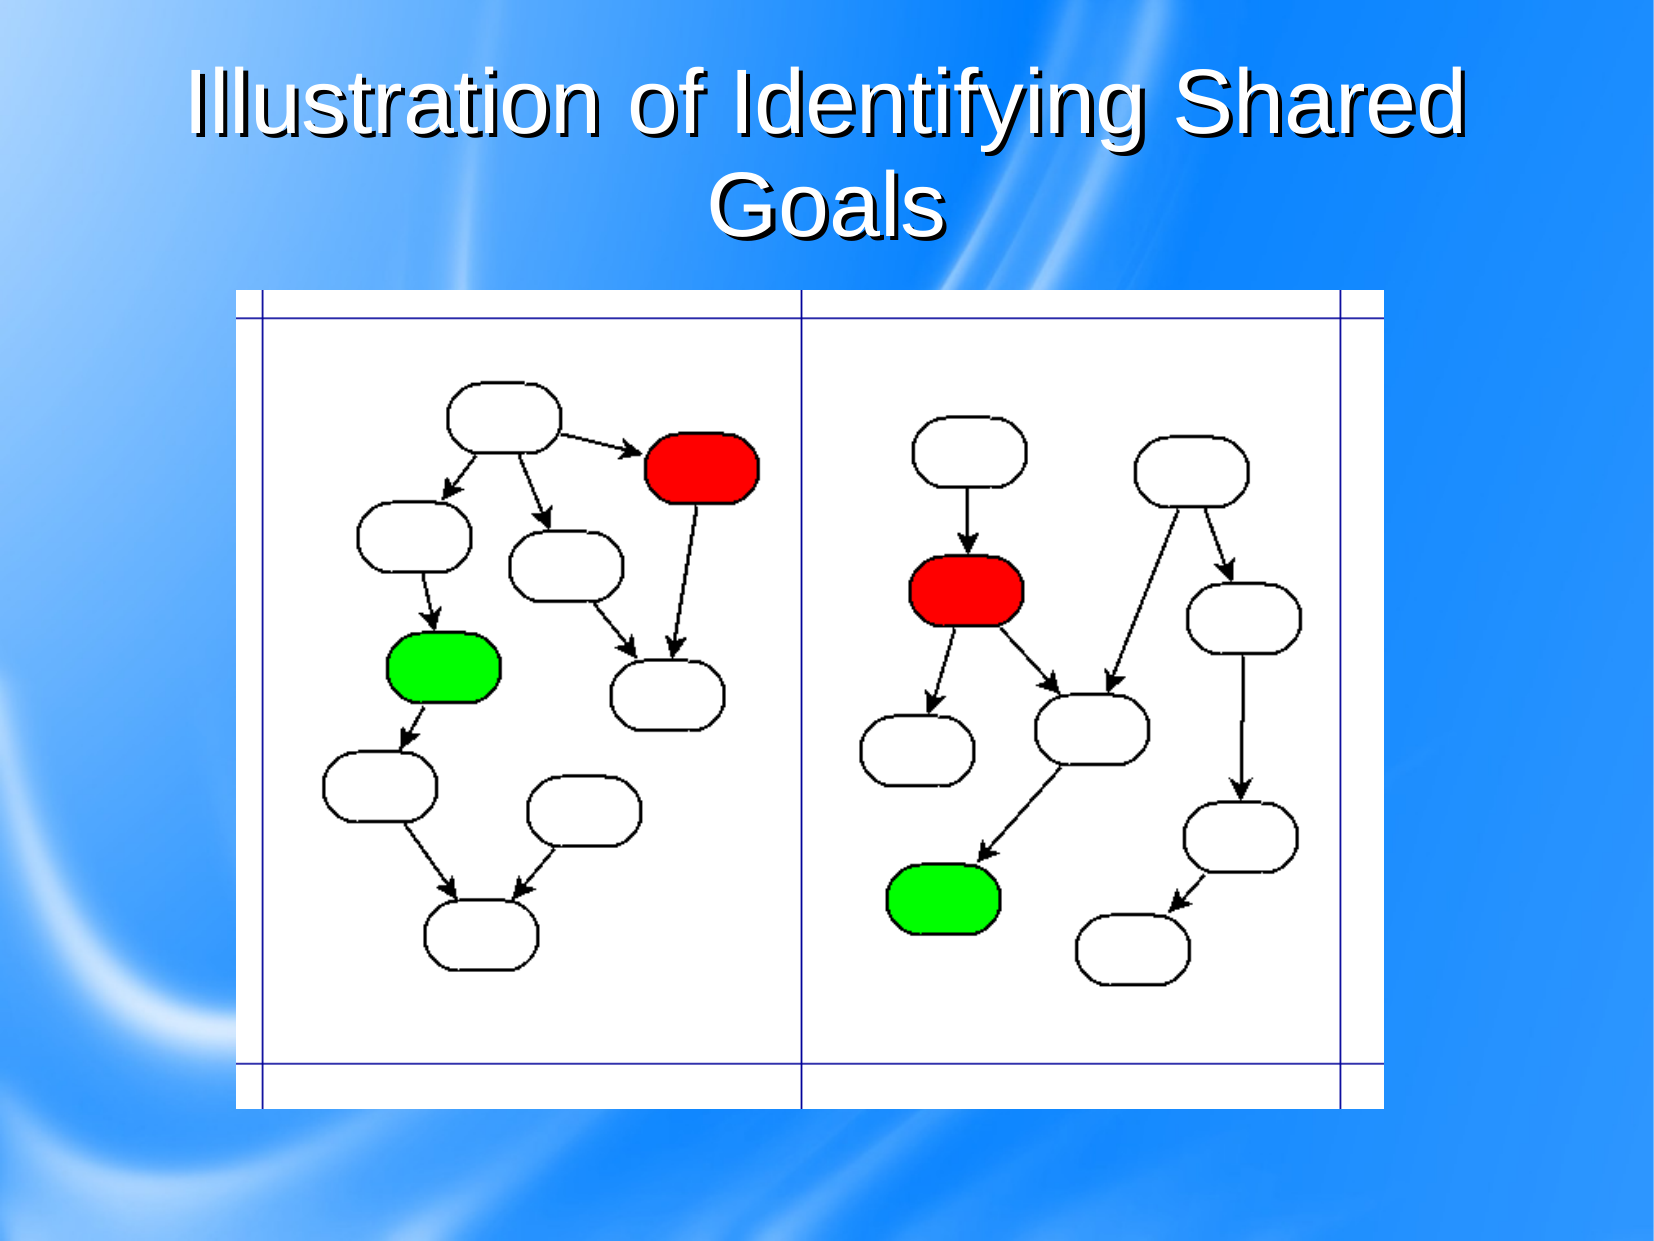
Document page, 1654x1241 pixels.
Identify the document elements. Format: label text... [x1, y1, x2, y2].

picture [0, 0, 1654, 1241]
title Illustration of Identifying Shared Goals [82, 39, 1571, 267]
